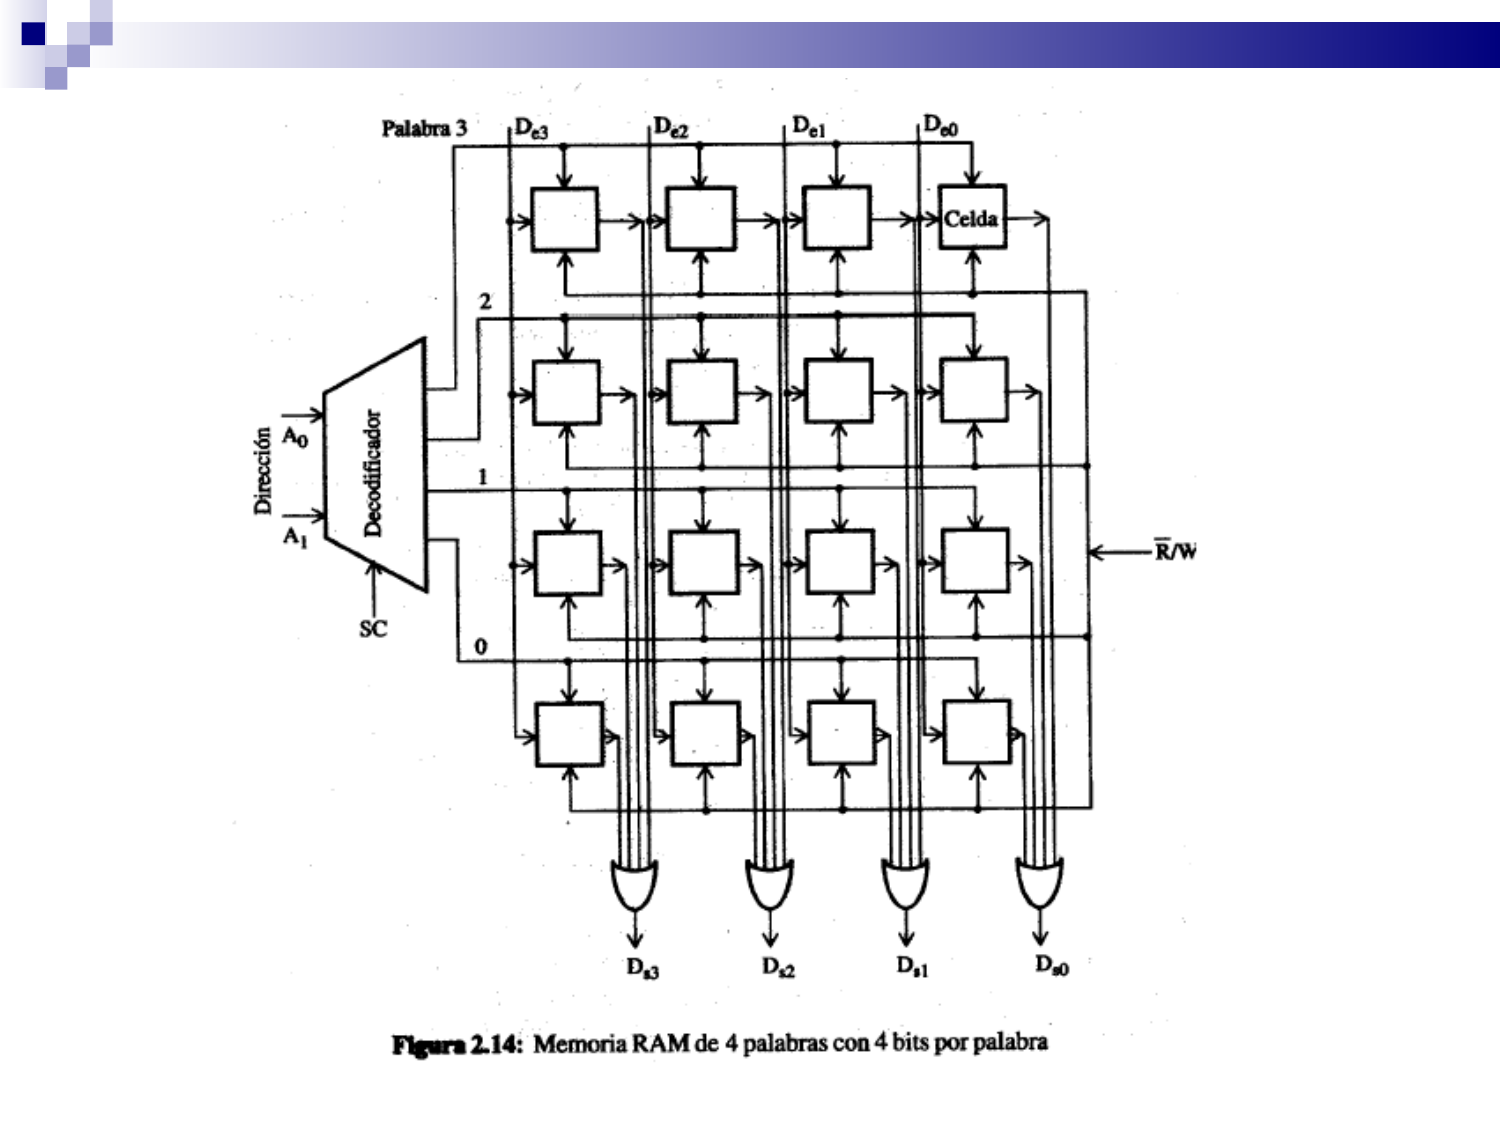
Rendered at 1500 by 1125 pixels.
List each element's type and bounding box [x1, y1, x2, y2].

picture [194, 78, 1223, 1071]
